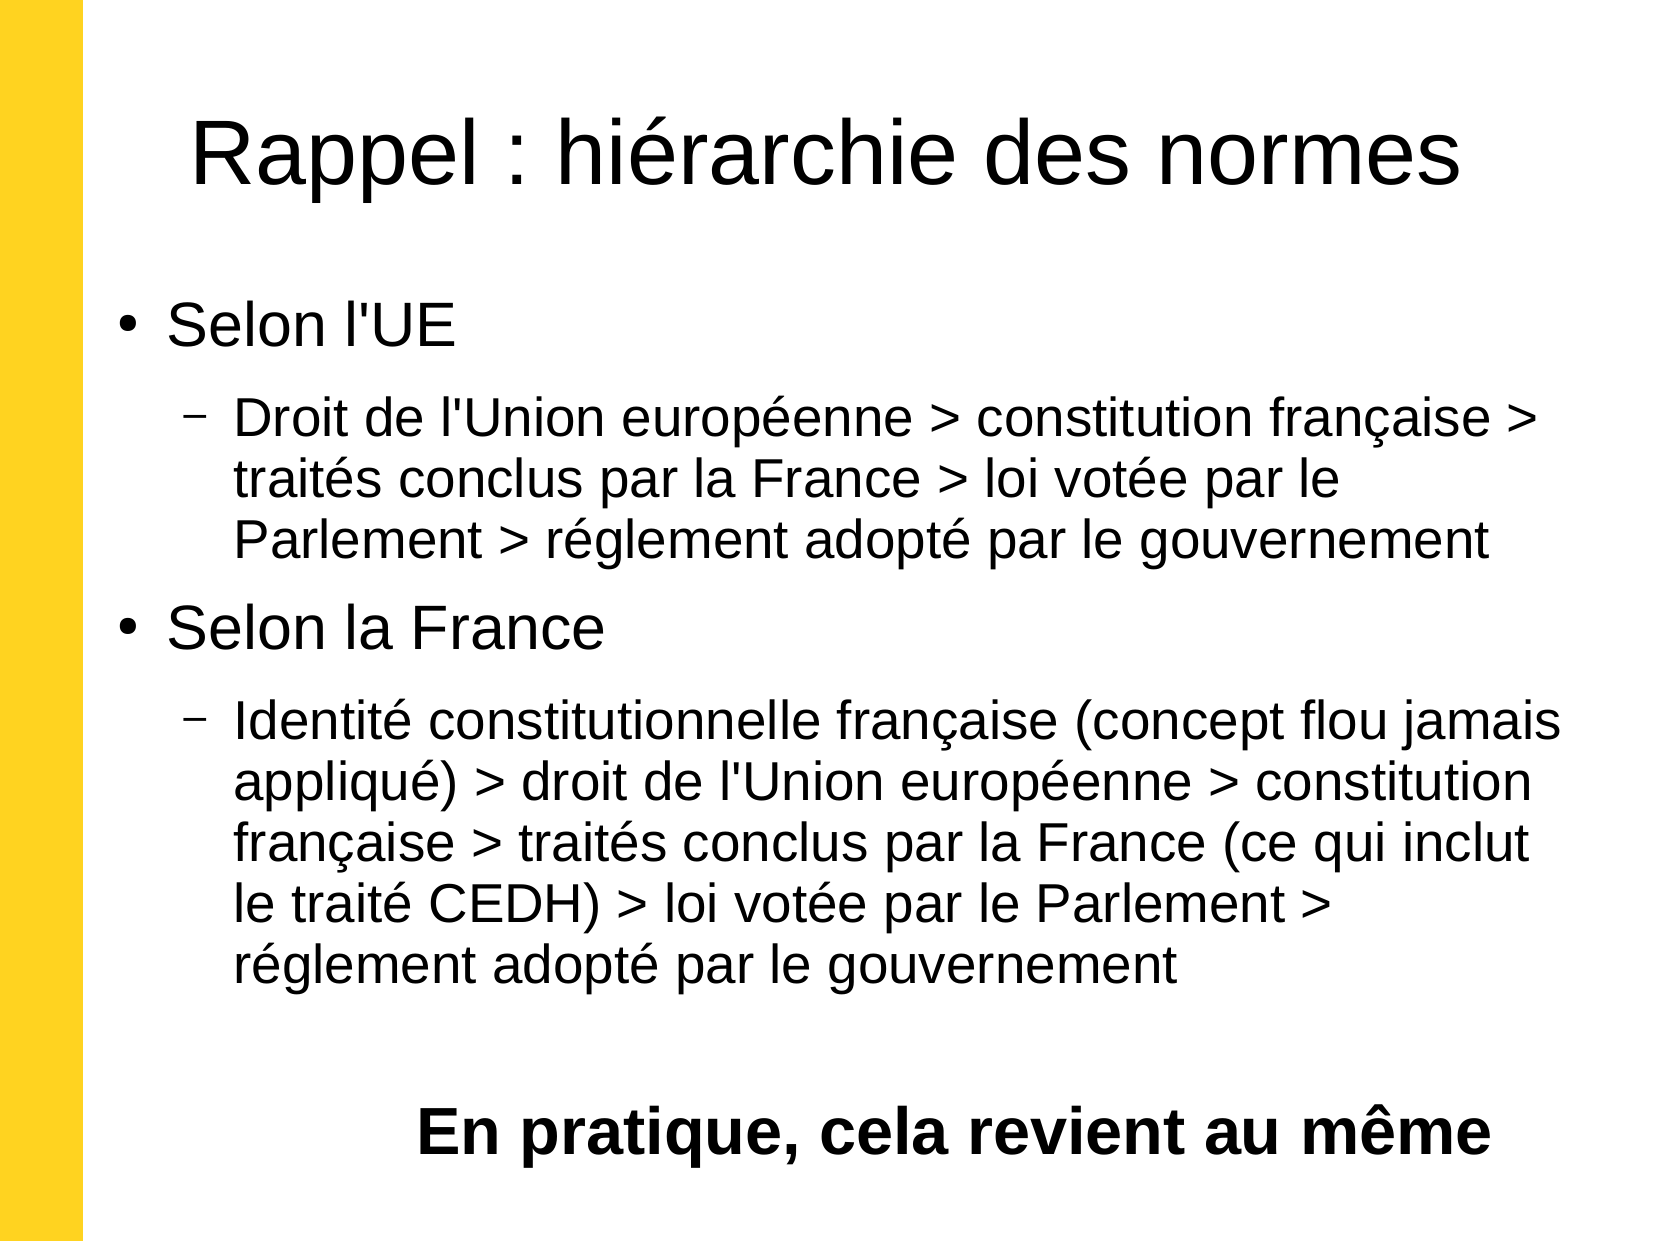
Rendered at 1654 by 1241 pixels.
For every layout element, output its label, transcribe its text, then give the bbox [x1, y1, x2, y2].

text_box [0, 0, 83, 1241]
list Selon l'UE Droit de l'Union européenne > constitution française > traités conclus par la France > loi votée par le Parlement > réglement adopté par le gouvernement Selon la France Identité constitutionnelle française (concept flou jamais appliqué) > droit de l'Union européenne > constitution française > traités conclus par la France (ce qui inclut le traité CEDH) > loi votée par le Parlement > réglement adopté par le gouvernement [100, 289, 1589, 1009]
title Rappel : hiérarchie des normes [83, 49, 1571, 257]
text_box En pratique, cela revient au même [401, 1086, 1571, 1176]
